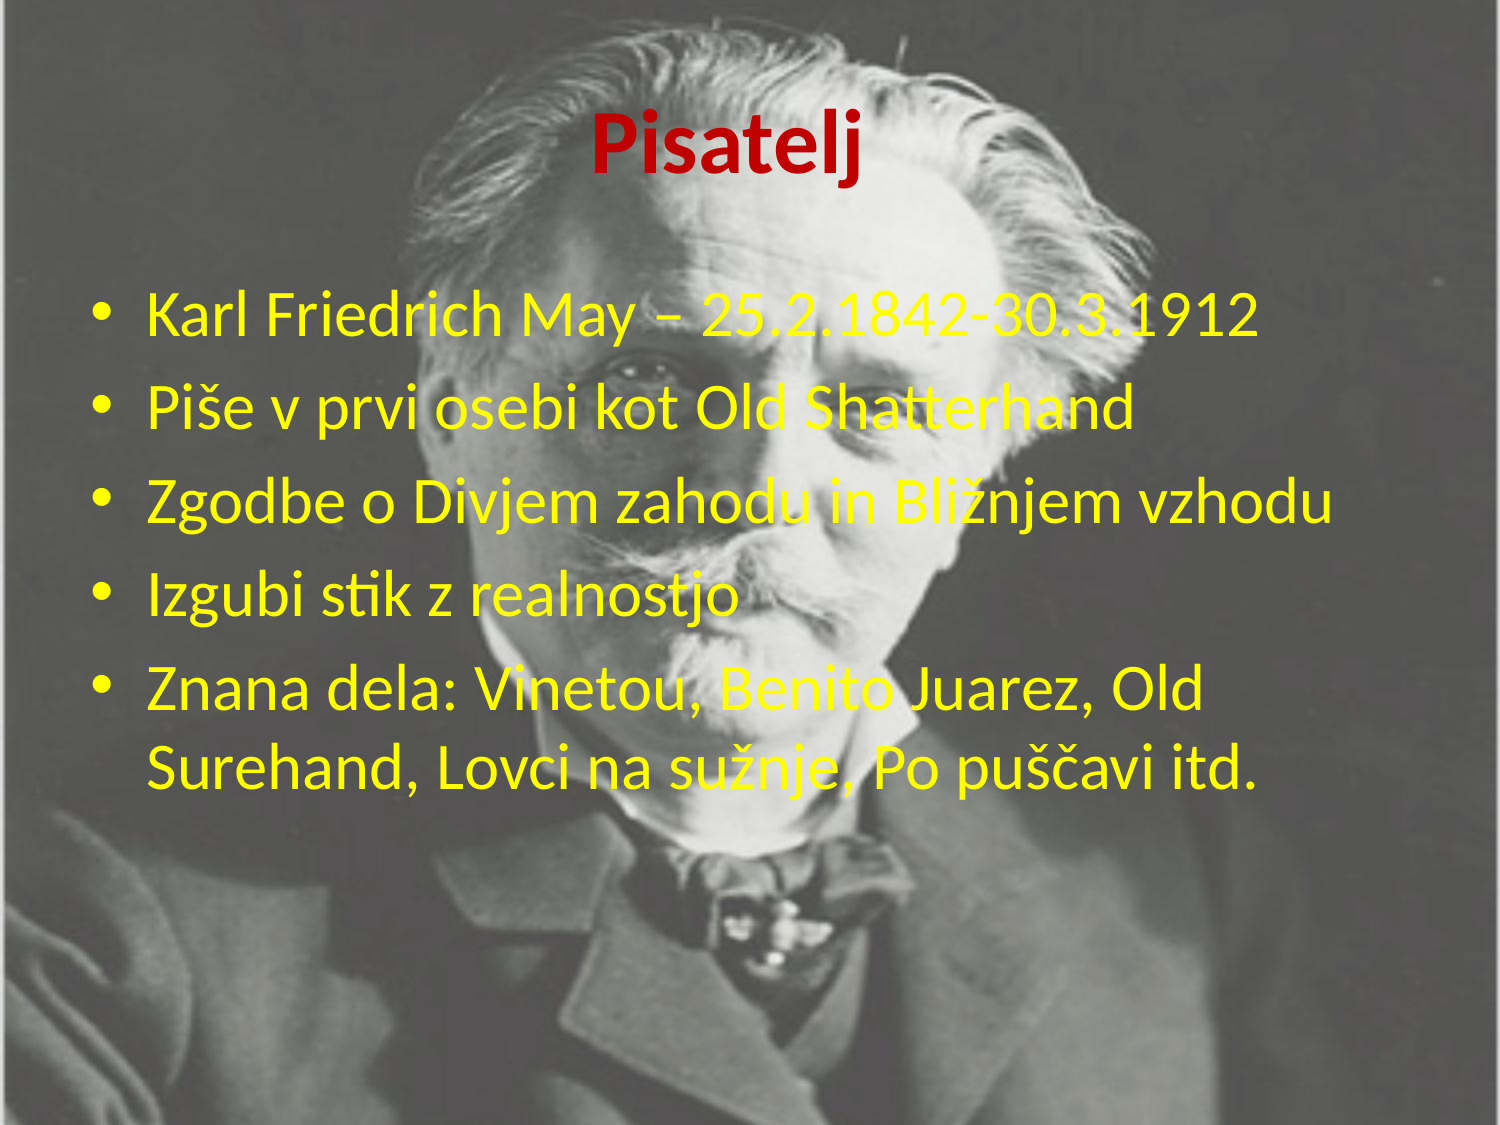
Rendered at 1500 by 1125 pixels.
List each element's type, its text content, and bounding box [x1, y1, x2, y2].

title Pisatelj [53, 42, 1404, 231]
list Karl Friedrich May – 25.2.1842-30.3.1912 Piše v prvi osebi kot Old Shatterhand Zgodbe o Divjem zahodu in Bližnjem vzhodu Izgubi stik z realnostjo Znana dela: Vinetou, Benito Juarez, Old Surehand, Lovci na sužnje, Po puščavi itd. [75, 262, 1425, 1005]
picture [0, 0, 1500, 1125]
